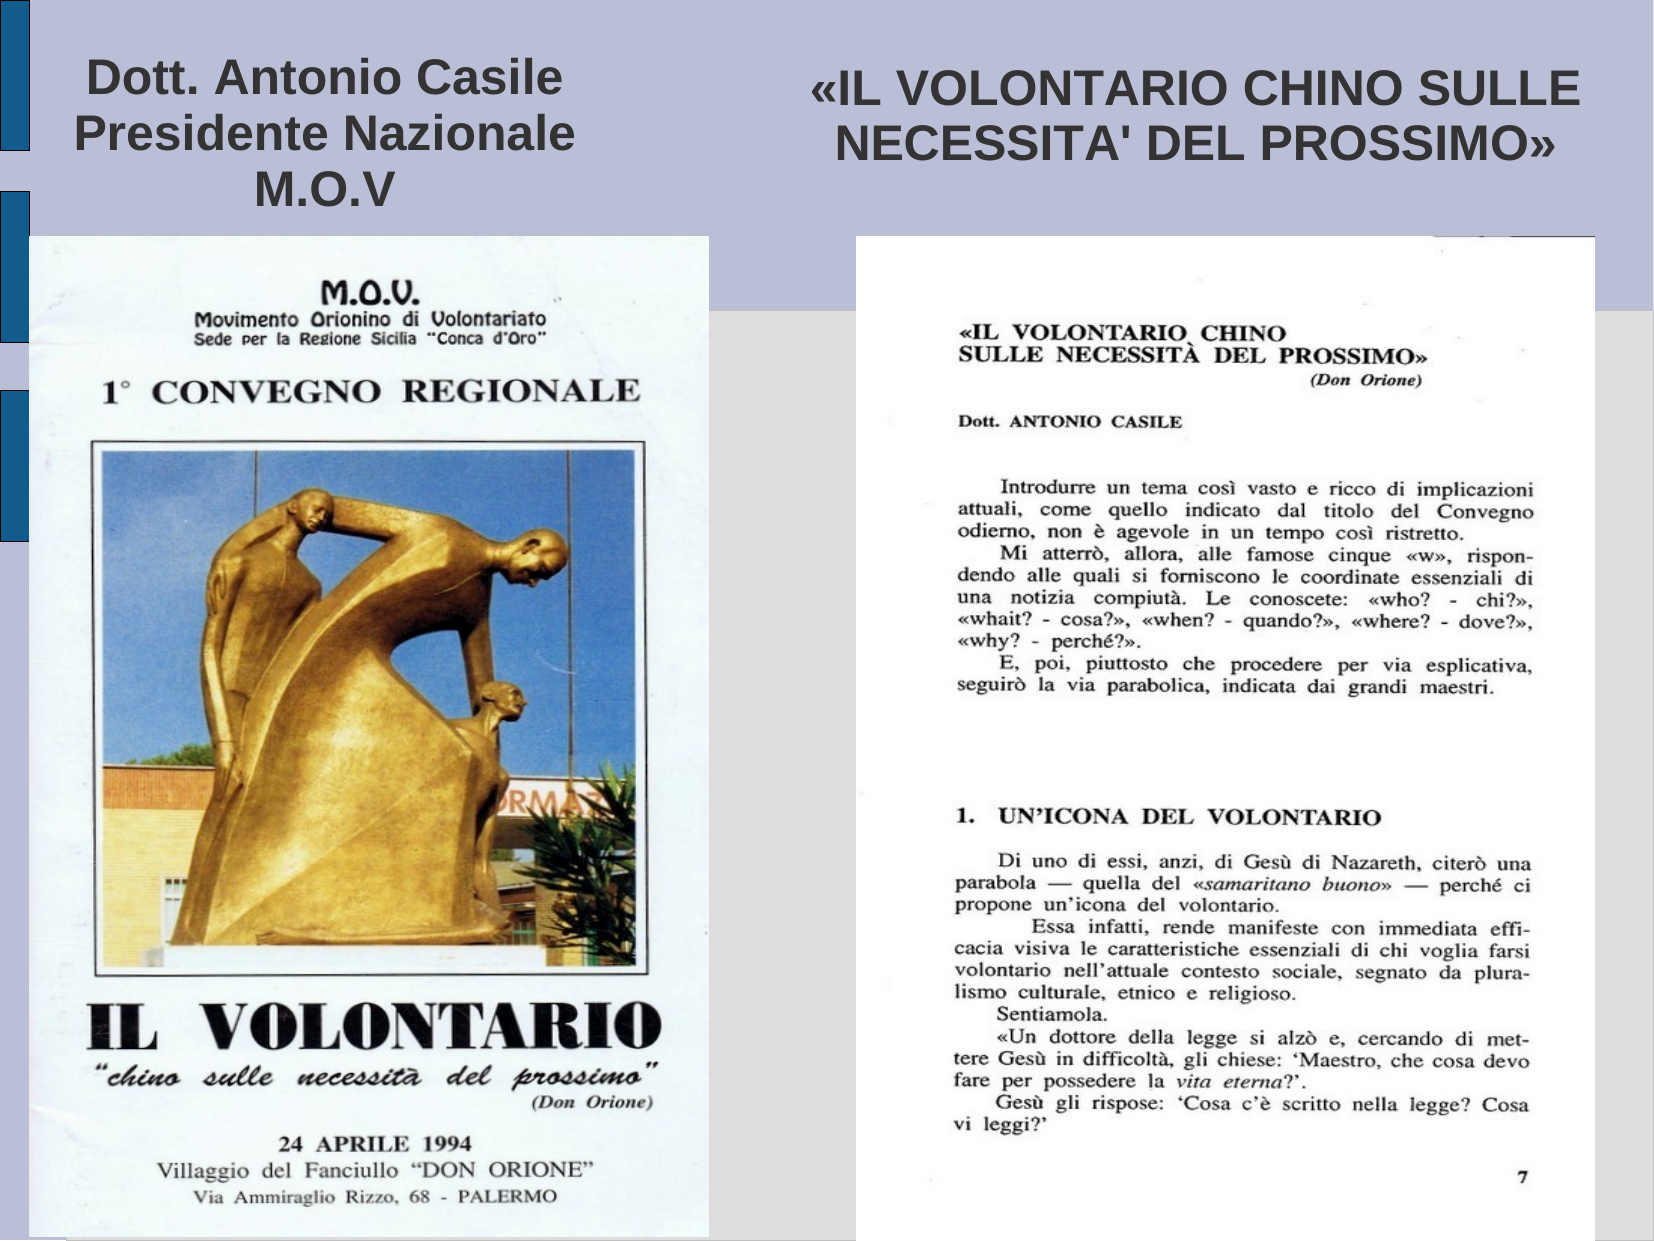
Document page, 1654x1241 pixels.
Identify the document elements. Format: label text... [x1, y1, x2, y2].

title «IL VOLONTARIO CHINO SULLE NECESSITA' DEL PROSSIMO» [738, 24, 1654, 207]
title Dott. Antonio Casile Presidente Nazionale M.O.V [59, 29, 591, 237]
picture [29, 236, 709, 1237]
picture [856, 236, 1595, 1241]
